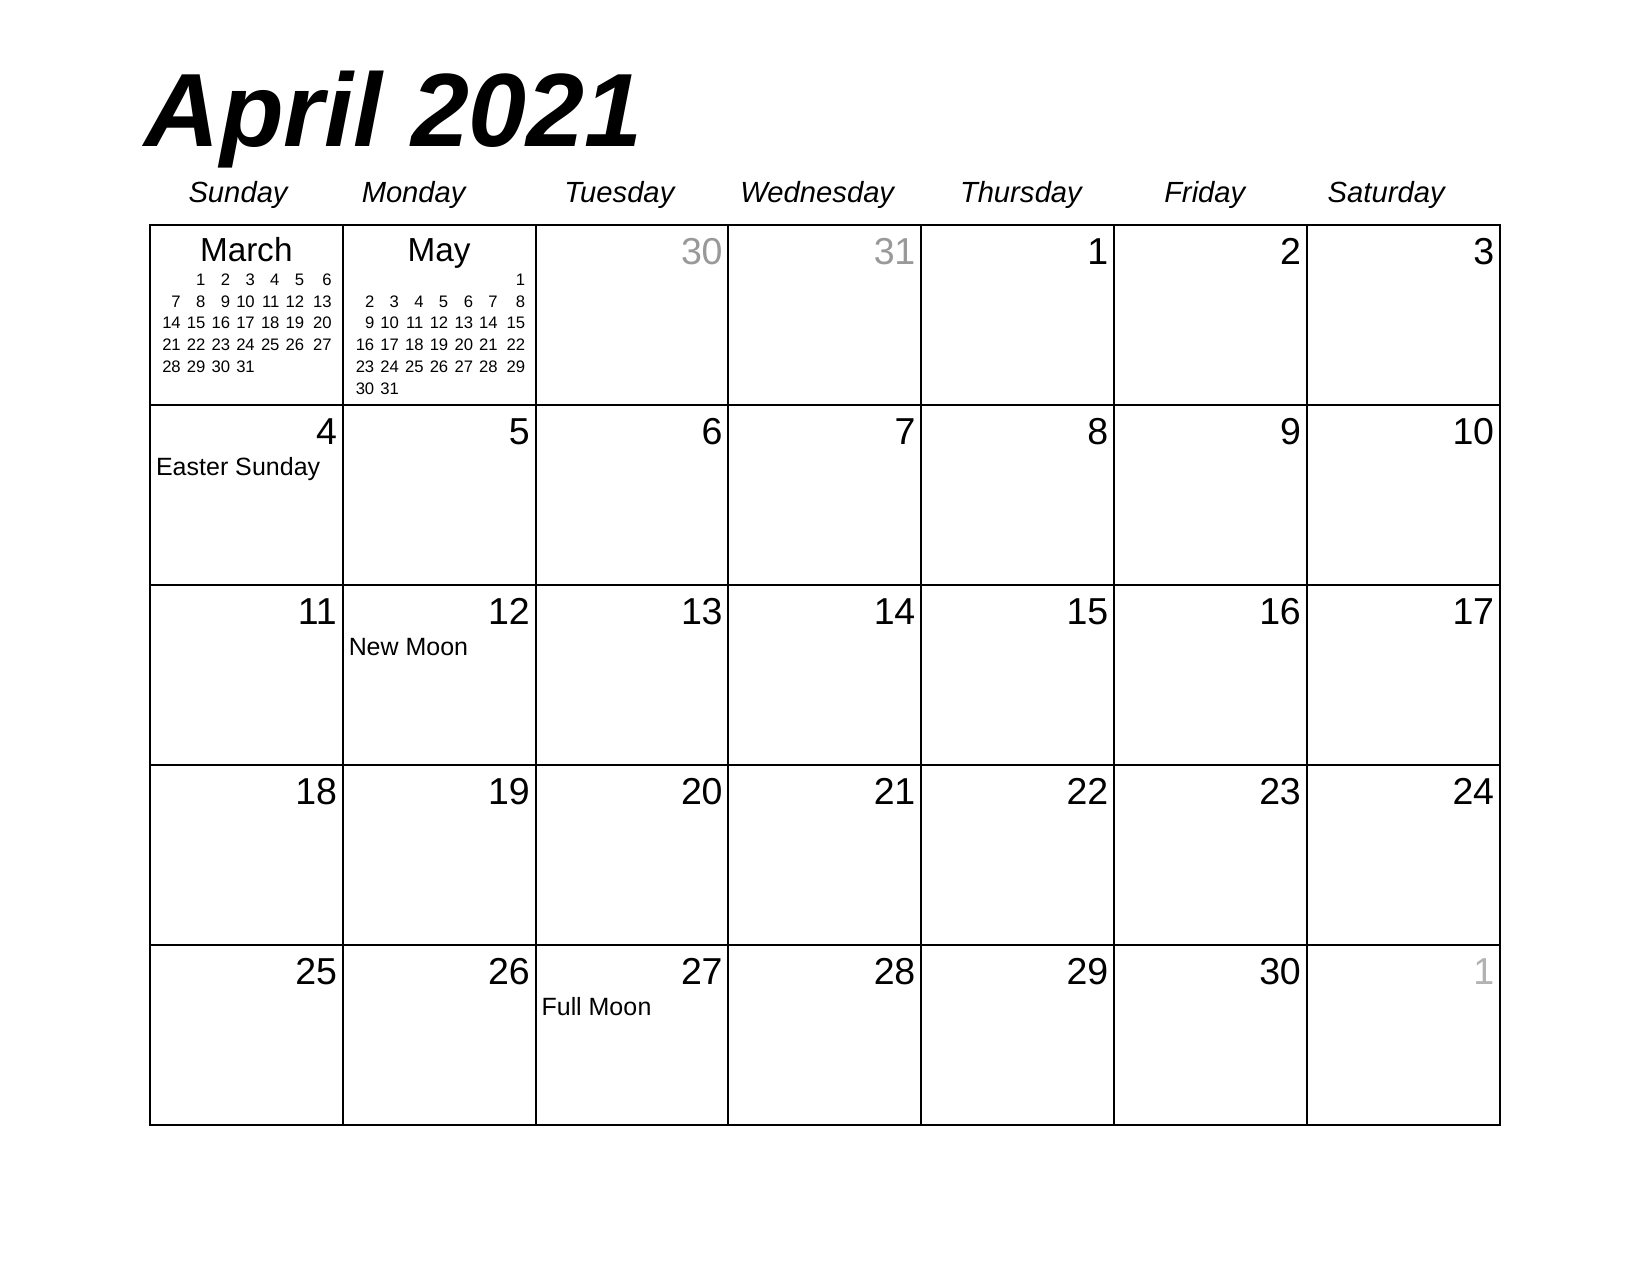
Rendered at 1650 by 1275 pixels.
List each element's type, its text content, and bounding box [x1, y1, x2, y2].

table_cell 20 [304, 314, 332, 335]
table_cell 13 [304, 292, 332, 314]
table_cell 21 [156, 335, 181, 357]
table_header March [151, 226, 342, 404]
table_header May [344, 226, 535, 404]
table_cell 8 [498, 292, 525, 314]
table_cell [230, 379, 255, 401]
table_header [374, 270, 399, 292]
table_cell 30 [1115, 946, 1306, 1124]
table_header 31 [729, 226, 920, 404]
table_cell 22 [922, 766, 1113, 944]
table_cell 19 [424, 335, 448, 357]
table_cell 23 [1115, 766, 1306, 944]
table_cell 31 [230, 357, 255, 379]
table_cell 15 [498, 314, 525, 335]
table_cell 7 [729, 406, 920, 584]
table_cell 19 [279, 314, 304, 335]
table_cell 27 Full Moon [537, 946, 727, 1124]
table_cell 25 [151, 946, 342, 1124]
text_box April 2021 [130, 44, 1542, 190]
table_cell 16 [1115, 586, 1306, 764]
table_header [399, 270, 424, 292]
table_cell 30 [349, 379, 374, 401]
table_cell 12 [424, 314, 448, 335]
table_header [424, 270, 448, 292]
table_cell 8 [181, 292, 205, 314]
table_cell [181, 379, 205, 401]
table_cell 10 [374, 314, 399, 335]
table_cell 4 [399, 292, 424, 314]
table_cell 29 [498, 357, 525, 379]
table_cell 22 [498, 335, 525, 357]
table_cell 7 [156, 292, 181, 314]
table_header 5 [279, 270, 304, 292]
table_header [448, 270, 473, 292]
table_cell 6 [448, 292, 473, 314]
table_cell 5 [424, 292, 448, 314]
table_cell 23 [349, 357, 374, 379]
table_cell 21 [729, 766, 920, 944]
table_cell 28 [156, 357, 181, 379]
table_cell 3 [374, 292, 399, 314]
table_cell 26 [424, 357, 448, 379]
table_cell [156, 379, 181, 401]
table_header 4 [255, 270, 279, 292]
table_cell 15 [181, 314, 205, 335]
table_cell 9 [349, 314, 374, 335]
table_cell 4 Easter Sunday [151, 406, 342, 584]
table_cell 30 [205, 357, 230, 379]
table_cell [424, 379, 448, 401]
table_cell 20 [448, 335, 473, 357]
table_cell 16 [349, 335, 374, 357]
table_cell 10 [1308, 406, 1499, 584]
table_cell 20 [537, 766, 727, 944]
table_header 2 [1115, 226, 1306, 404]
table_cell 6 [537, 406, 727, 584]
table_cell 11 [151, 586, 342, 764]
table_cell 9 [1115, 406, 1306, 584]
table_cell 16 [205, 314, 230, 335]
table_cell 14 [473, 314, 498, 335]
table_cell 2 [349, 292, 374, 314]
table_cell 24 [230, 335, 255, 357]
table_cell 11 [255, 292, 279, 314]
table_cell [205, 379, 230, 401]
text_box Sunday Monday Tuesday Wednesday Thursday Friday Saturday [173, 168, 1495, 221]
table_cell 25 [255, 335, 279, 357]
table_cell 12 New Moon [344, 586, 535, 764]
table_cell 19 [344, 766, 535, 944]
table_cell 17 [374, 335, 399, 357]
table_cell [279, 379, 304, 401]
table_cell [255, 357, 279, 379]
table_cell 24 [1308, 766, 1499, 944]
table_cell [448, 379, 473, 401]
table_cell [399, 379, 424, 401]
table_cell 26 [279, 335, 304, 357]
table_cell 17 [1308, 586, 1499, 764]
table_cell 21 [473, 335, 498, 357]
table_cell 12 [279, 292, 304, 314]
table_header [473, 270, 498, 292]
table_cell 5 [344, 406, 535, 584]
table_header 1 [922, 226, 1113, 404]
table_cell 14 [729, 586, 920, 764]
table_cell [498, 379, 525, 401]
table_cell 17 [230, 314, 255, 335]
table_cell 15 [922, 586, 1113, 764]
table_header 2 [205, 270, 230, 292]
table_header 6 [304, 270, 332, 292]
table_cell 7 [473, 292, 498, 314]
table_header 1 [498, 270, 525, 292]
table_cell 27 [304, 335, 332, 357]
table_cell 29 [181, 357, 205, 379]
table_cell 24 [374, 357, 399, 379]
table_cell 22 [181, 335, 205, 357]
table_header 3 [230, 270, 255, 292]
table_cell 13 [448, 314, 473, 335]
table_cell 8 [922, 406, 1113, 584]
table_cell [473, 379, 498, 401]
table_cell 28 [473, 357, 498, 379]
table_cell 13 [537, 586, 727, 764]
table_cell 25 [399, 357, 424, 379]
table_cell 10 [230, 292, 255, 314]
table_cell 27 [448, 357, 473, 379]
table_cell 1 [1308, 946, 1499, 1124]
table_header [156, 270, 181, 292]
table_cell 9 [205, 292, 230, 314]
table_header 30 [537, 226, 727, 404]
table_cell 18 [151, 766, 342, 944]
table_cell 18 [255, 314, 279, 335]
table_cell 31 [374, 379, 399, 401]
table_header 3 [1308, 226, 1499, 404]
table_cell [255, 379, 279, 401]
table_cell [304, 357, 332, 379]
table_cell 26 [344, 946, 535, 1124]
table_cell [279, 357, 304, 379]
table_cell 28 [729, 946, 920, 1124]
table_cell 18 [399, 335, 424, 357]
table_header [349, 270, 374, 292]
table_header 1 [181, 270, 205, 292]
table_cell 14 [156, 314, 181, 335]
table_cell 23 [205, 335, 230, 357]
table_cell [304, 379, 332, 401]
table_cell 29 [922, 946, 1113, 1124]
table_cell 11 [399, 314, 424, 335]
